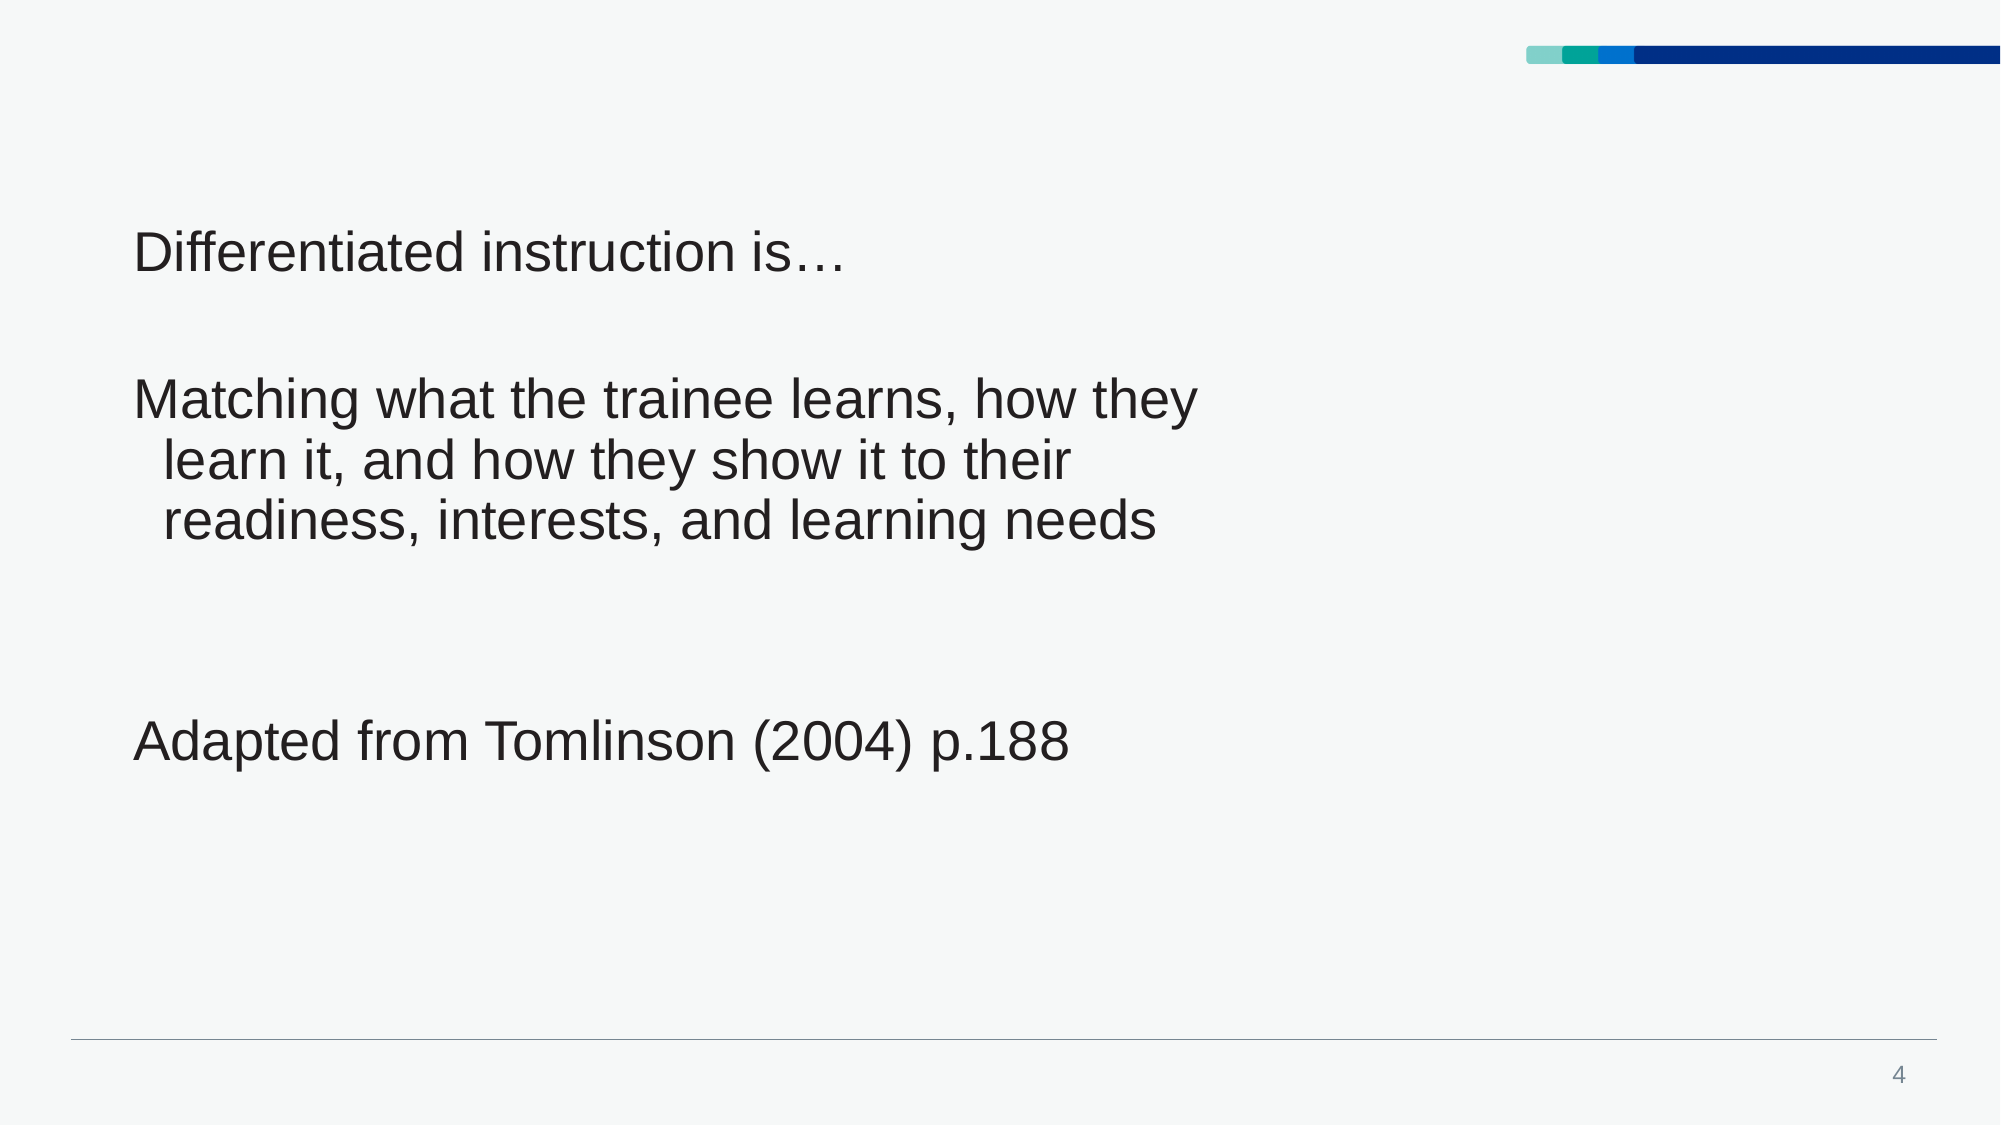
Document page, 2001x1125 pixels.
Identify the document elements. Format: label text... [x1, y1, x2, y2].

list Differentiated instruction is… Matching what the trainee learns, how they learn it, and how they show it to their readiness, interests, and learning needs Adapted from Tomlinson (2004) p.188 [87, 112, 1913, 682]
